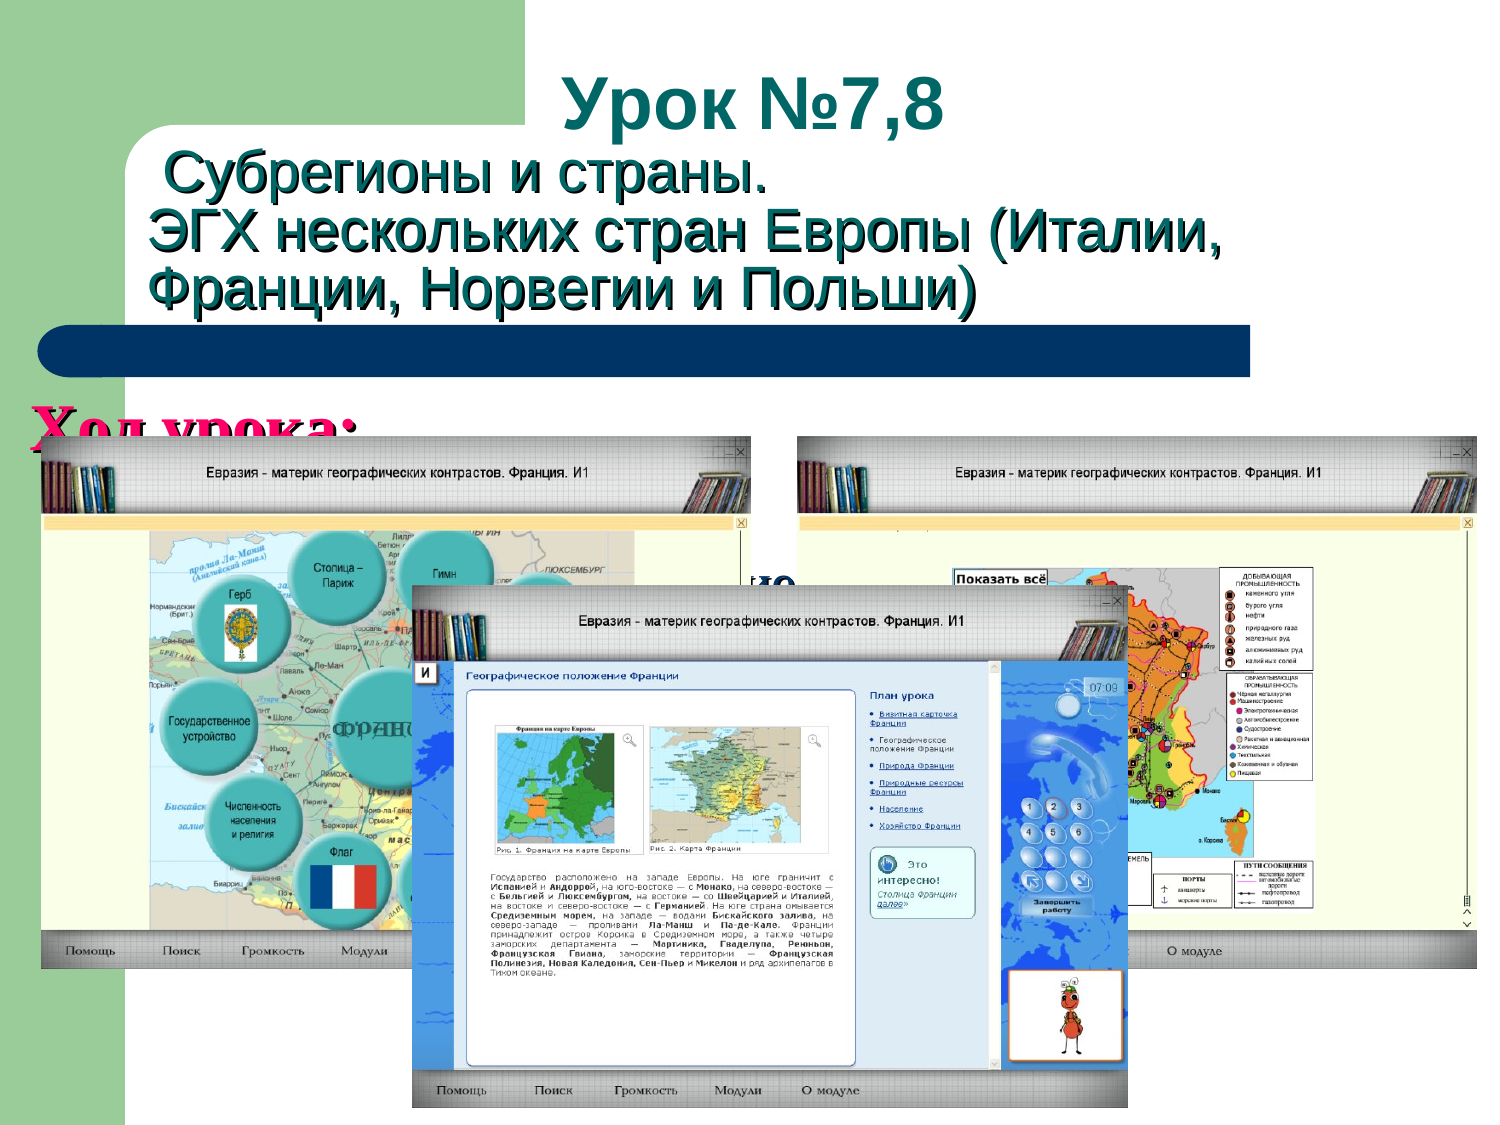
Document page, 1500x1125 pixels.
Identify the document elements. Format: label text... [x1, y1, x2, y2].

title Урок №7,8 Субрегионы и страны. ЭГХ нескольких стран Европы (Италии, Франции, Норвегии и Польши) [146, 59, 1459, 330]
picture [41, 436, 1477, 1108]
text_box Ход урока: Групповая работа. Группы получают творческие задания по ЭГХ одной из стран, используя ЭОРы (http://fcior.edu.ru) и готовят сообщение с помощью офисных приложений Защита творческих заданий [15, 383, 1500, 1054]
